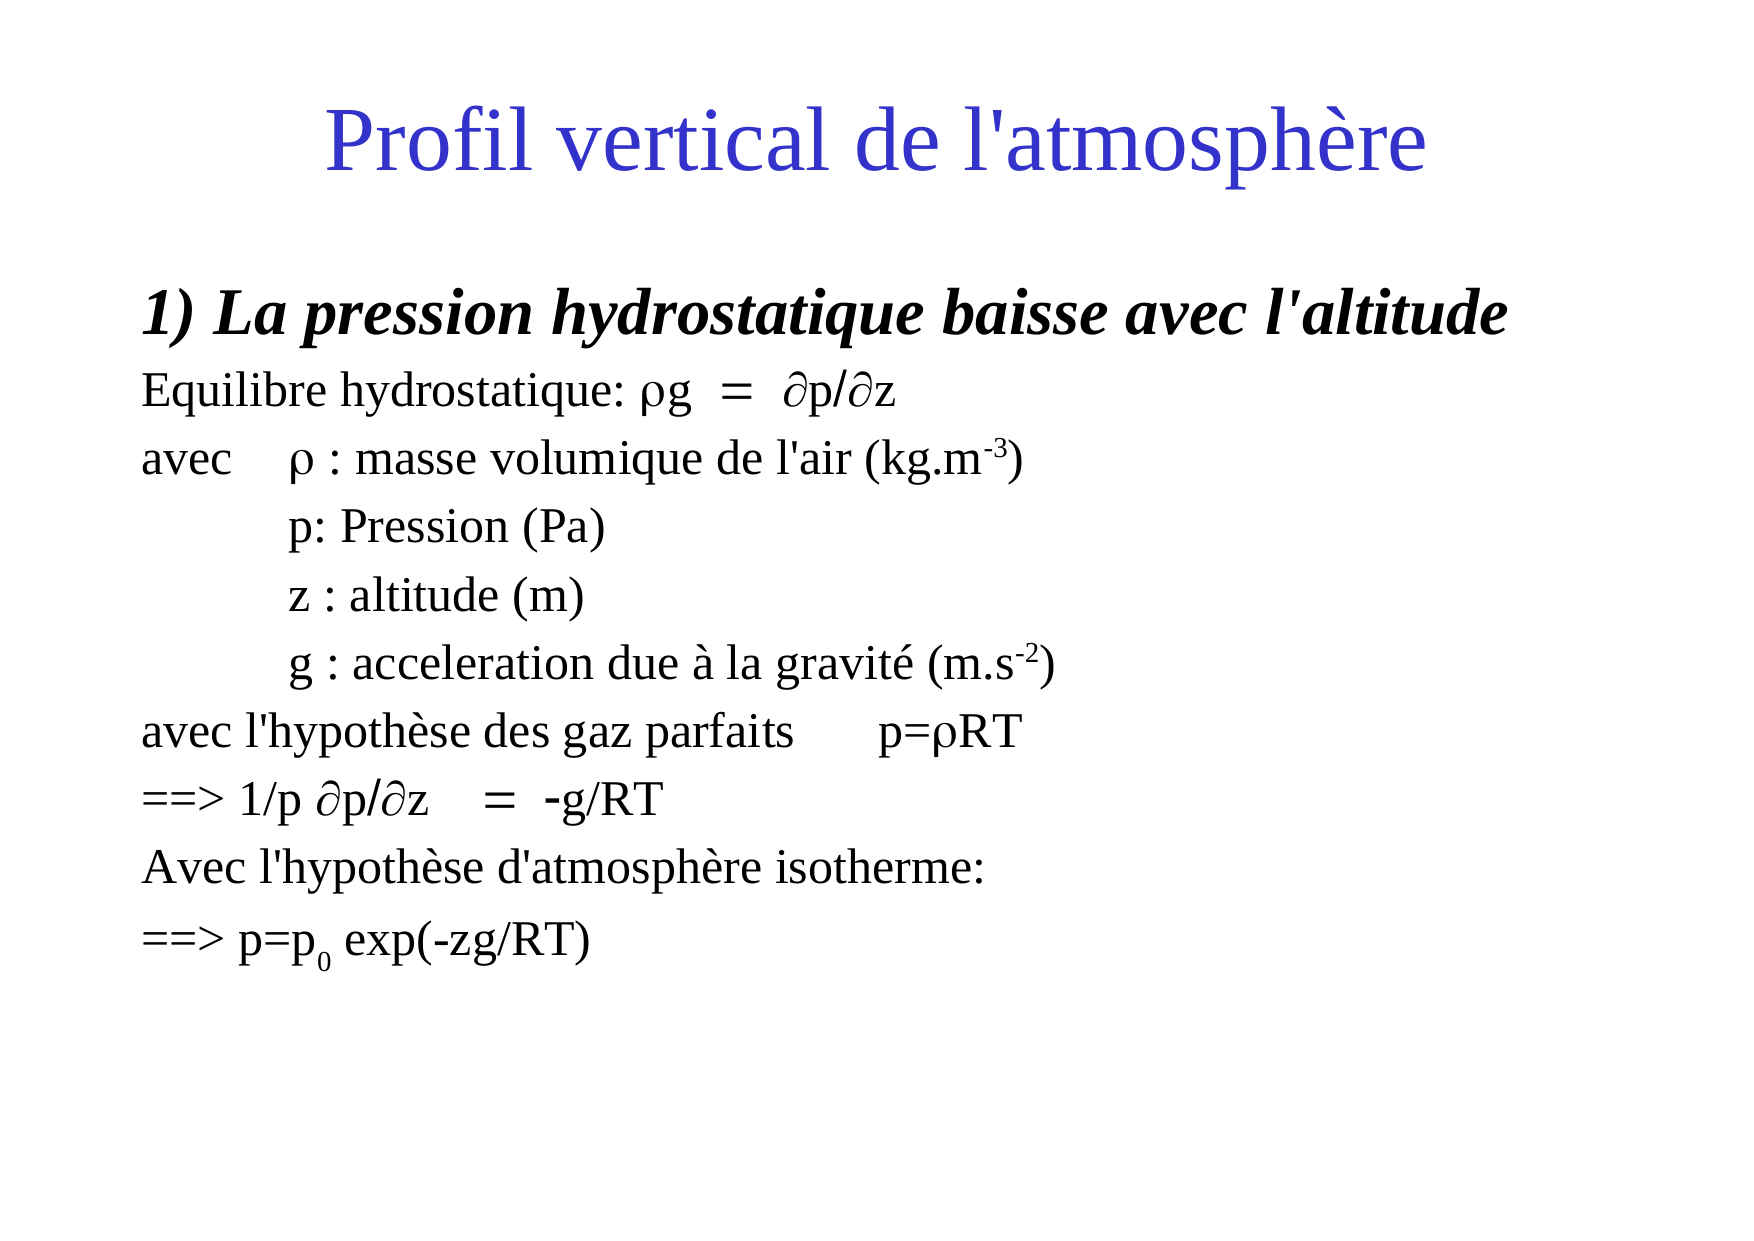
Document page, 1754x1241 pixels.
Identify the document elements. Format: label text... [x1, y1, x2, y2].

text_box 1) La pression hydrostatique baisse avec l'altitude Equilibre hydrostatique: gpz avec  : masse volumique de l'air (kg.m-3) p: Pression (Pa) z : altitude (m) g : acceleration due à la gravité (m.s-2) avec l'hypothèse des gaz parfaits p=RT ==> 1/p pzg/RT Avec l'hypothèse d'atmosphère isotherme: ==> p=p0 exp(-zg/RT) [126, 271, 1584, 982]
title Profil vertical de l'atmosphère [128, 64, 1627, 219]
